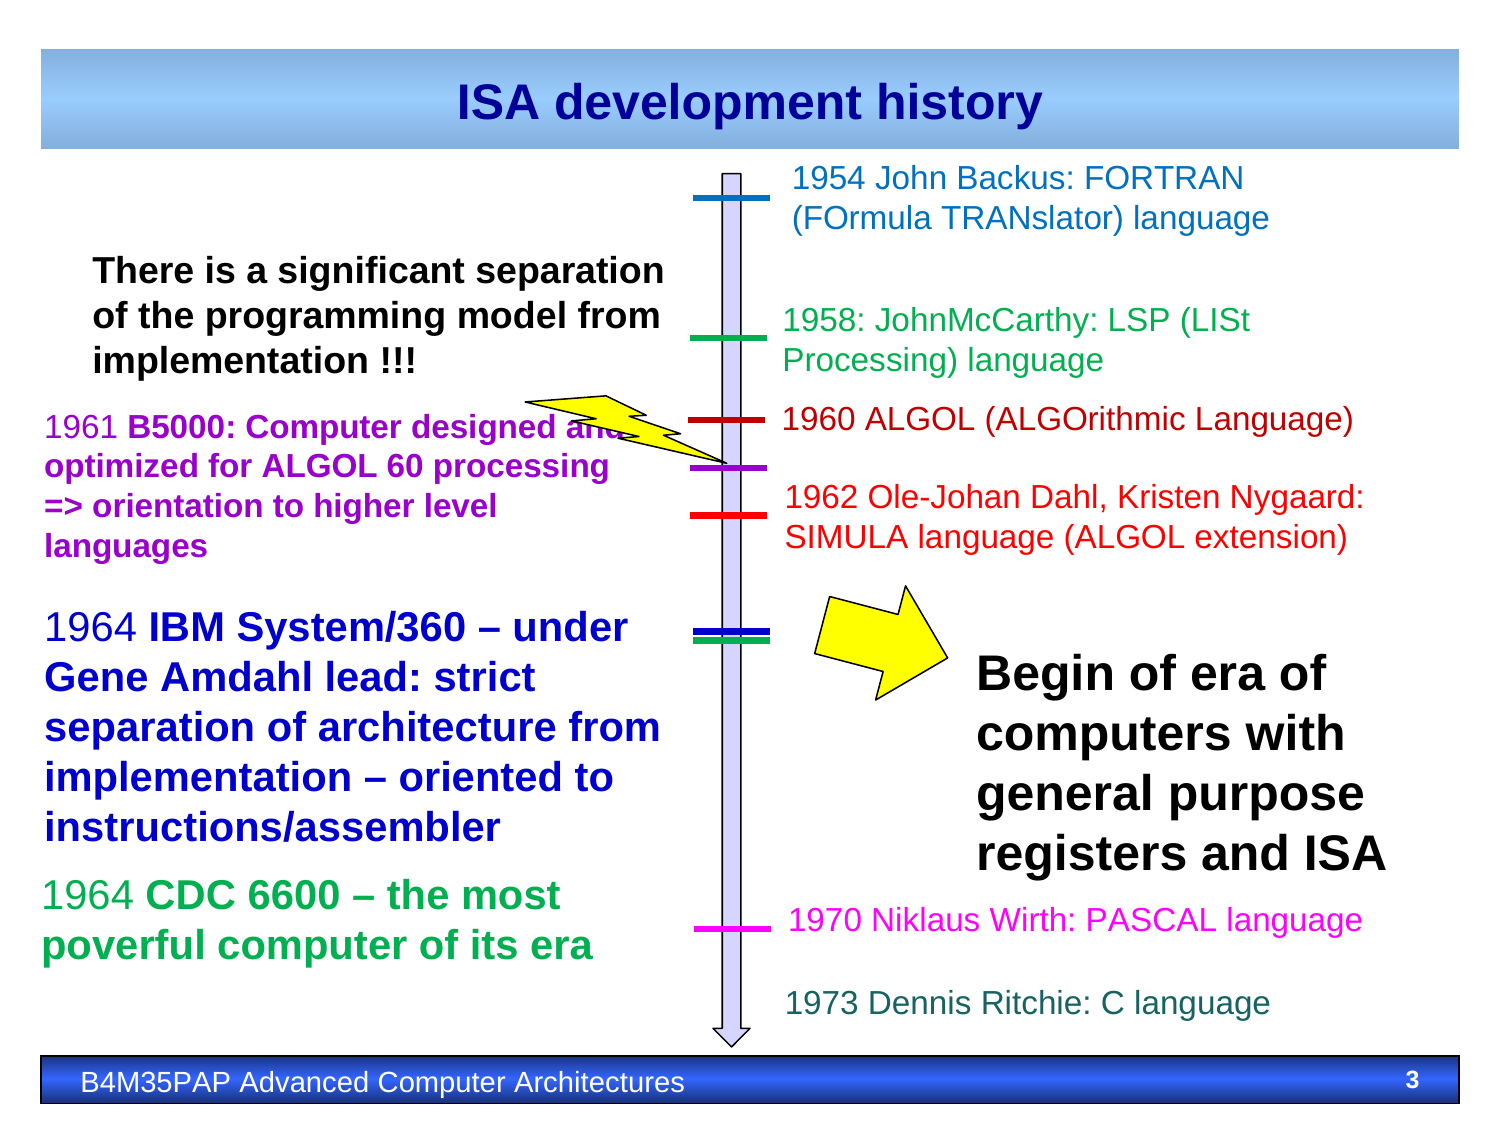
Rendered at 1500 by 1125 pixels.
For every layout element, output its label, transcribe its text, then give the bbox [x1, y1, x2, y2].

text_box [722, 644, 741, 926]
text_box Begin of era of computers with general purpose registers and ISA [961, 632, 1421, 889]
text_box 1961 B5000: Computer designed and optimized for ALGOL 60 processing => orientation to higher level languages [29, 397, 658, 573]
text_box [814, 585, 948, 701]
text_box [722, 201, 741, 335]
text_box [722, 173, 741, 195]
text_box 1973 Dennis Ritchie: C language [770, 973, 1325, 1029]
text_box [525, 395, 741, 465]
text_box [722, 471, 741, 512]
text_box 1954 John Backus: FORTRAN (FOrmula TRANslator) language [777, 148, 1317, 245]
title ISA development history [41, 49, 1459, 149]
text_box [722, 341, 741, 417]
text_box There is a significant separation of the programming model from implementation !!! [77, 238, 714, 389]
text_box 1960 ALGOL (ALGOrithmic Language) [766, 389, 1401, 446]
text_box 1958: JohnMcCarthy: LSP (LISt Processing) language [767, 290, 1307, 387]
text_box [722, 519, 741, 628]
text_box 1962 Ole-Johan Dahl, Kristen Nygaard: SIMULA language (ALGOL extension) [769, 467, 1401, 564]
text_box 1964 IBM System/360 – under Gene Amdahl lead: strict separation of architecture from implementation – oriented to instructions/assembler [29, 591, 690, 858]
text_box 1964 CDC 6600 – the most poverful computer of its era [26, 860, 687, 976]
text_box 1970 Niklaus Wirth: PASCAL language [773, 890, 1396, 946]
text_box [712, 932, 751, 1047]
